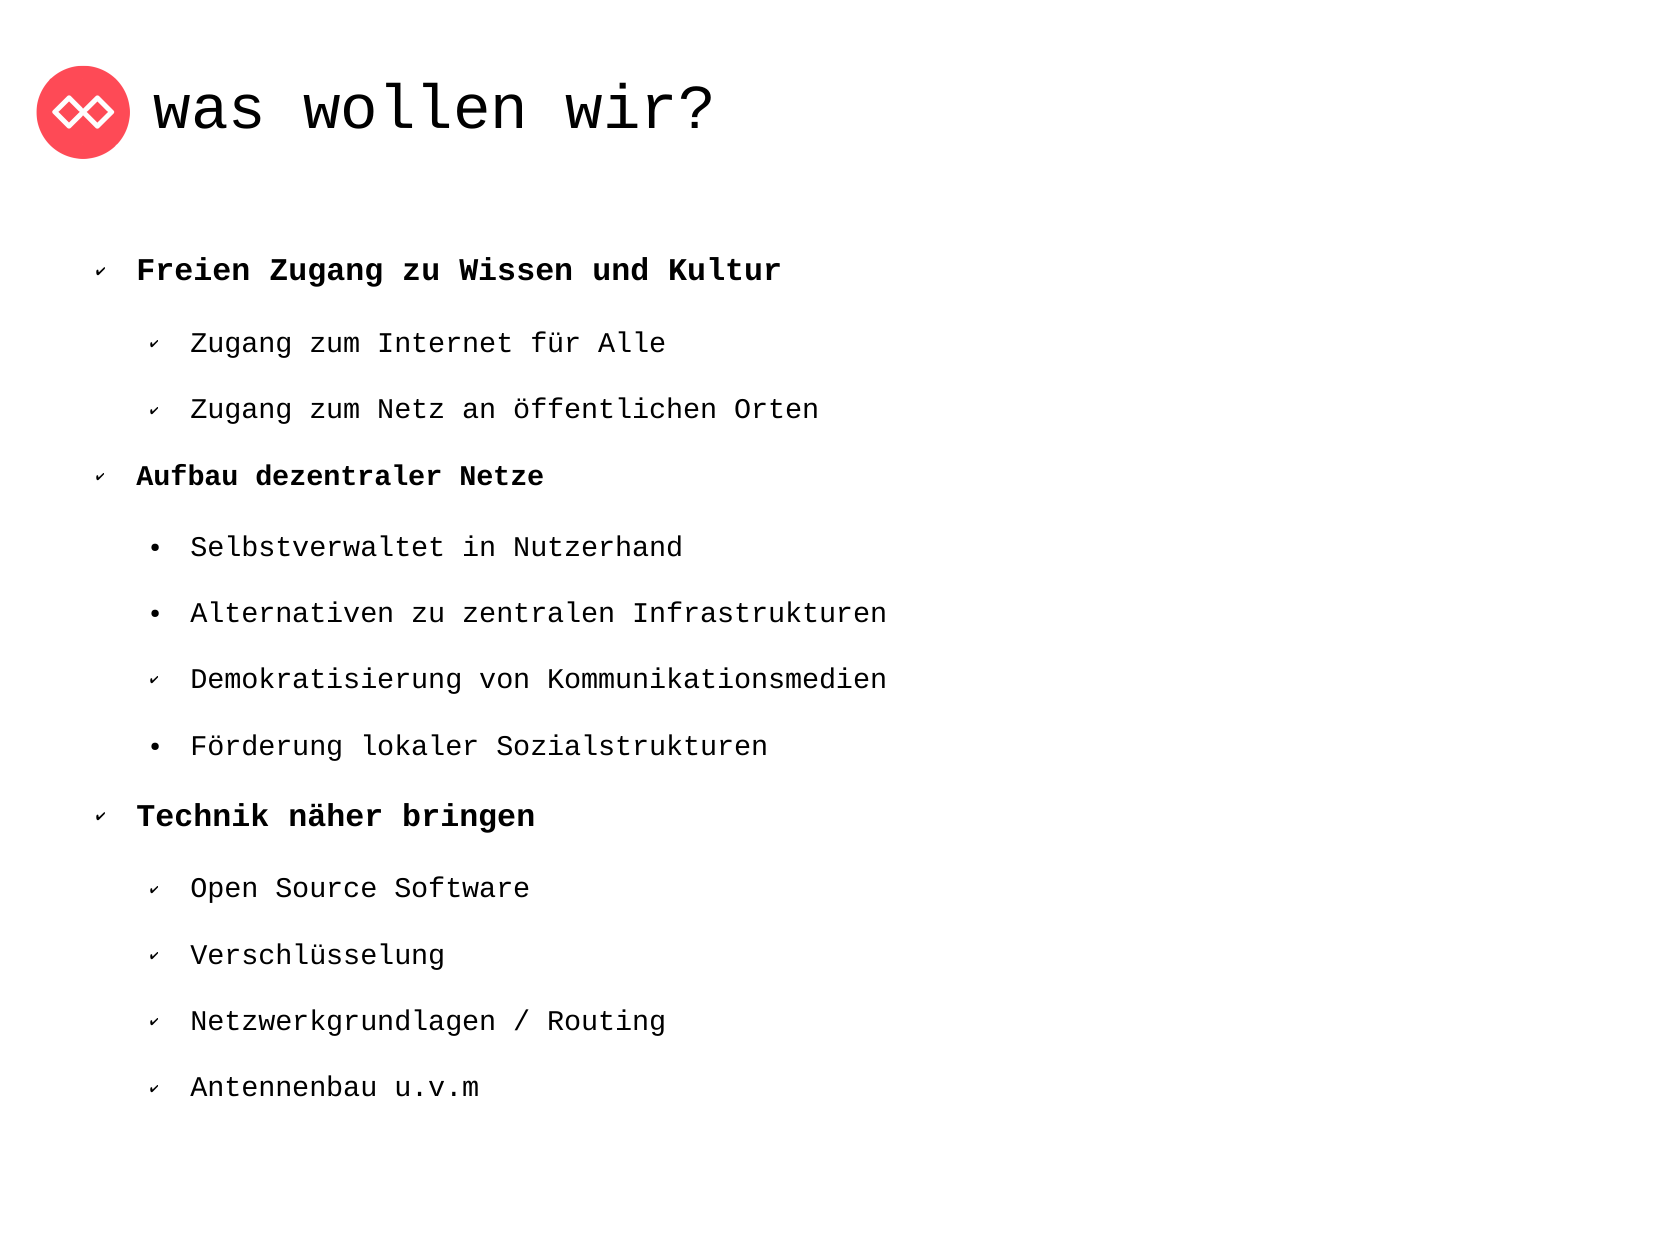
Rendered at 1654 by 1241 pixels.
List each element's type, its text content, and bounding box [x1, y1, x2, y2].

picture [17, 46, 149, 178]
list Freien Zugang zu Wissen und Kultur Zugang zum Internet für Alle Zugang zum Netz an öffentlichen Orten Aufbau dezentraler Netze Selbstverwaltet in Nutzerhand Alternativen zu zentralen Infrastrukturen Demokratisierung von Kommunikationsmedien Förderung lokaler Sozialstrukturen Technik näher bringen Open Source Software Verschlüsselung Netzwerkgrundlagen / Routing Antennenbau u.v.m [82, 236, 1571, 1109]
title was wollen wir? [153, 15, 1642, 208]
